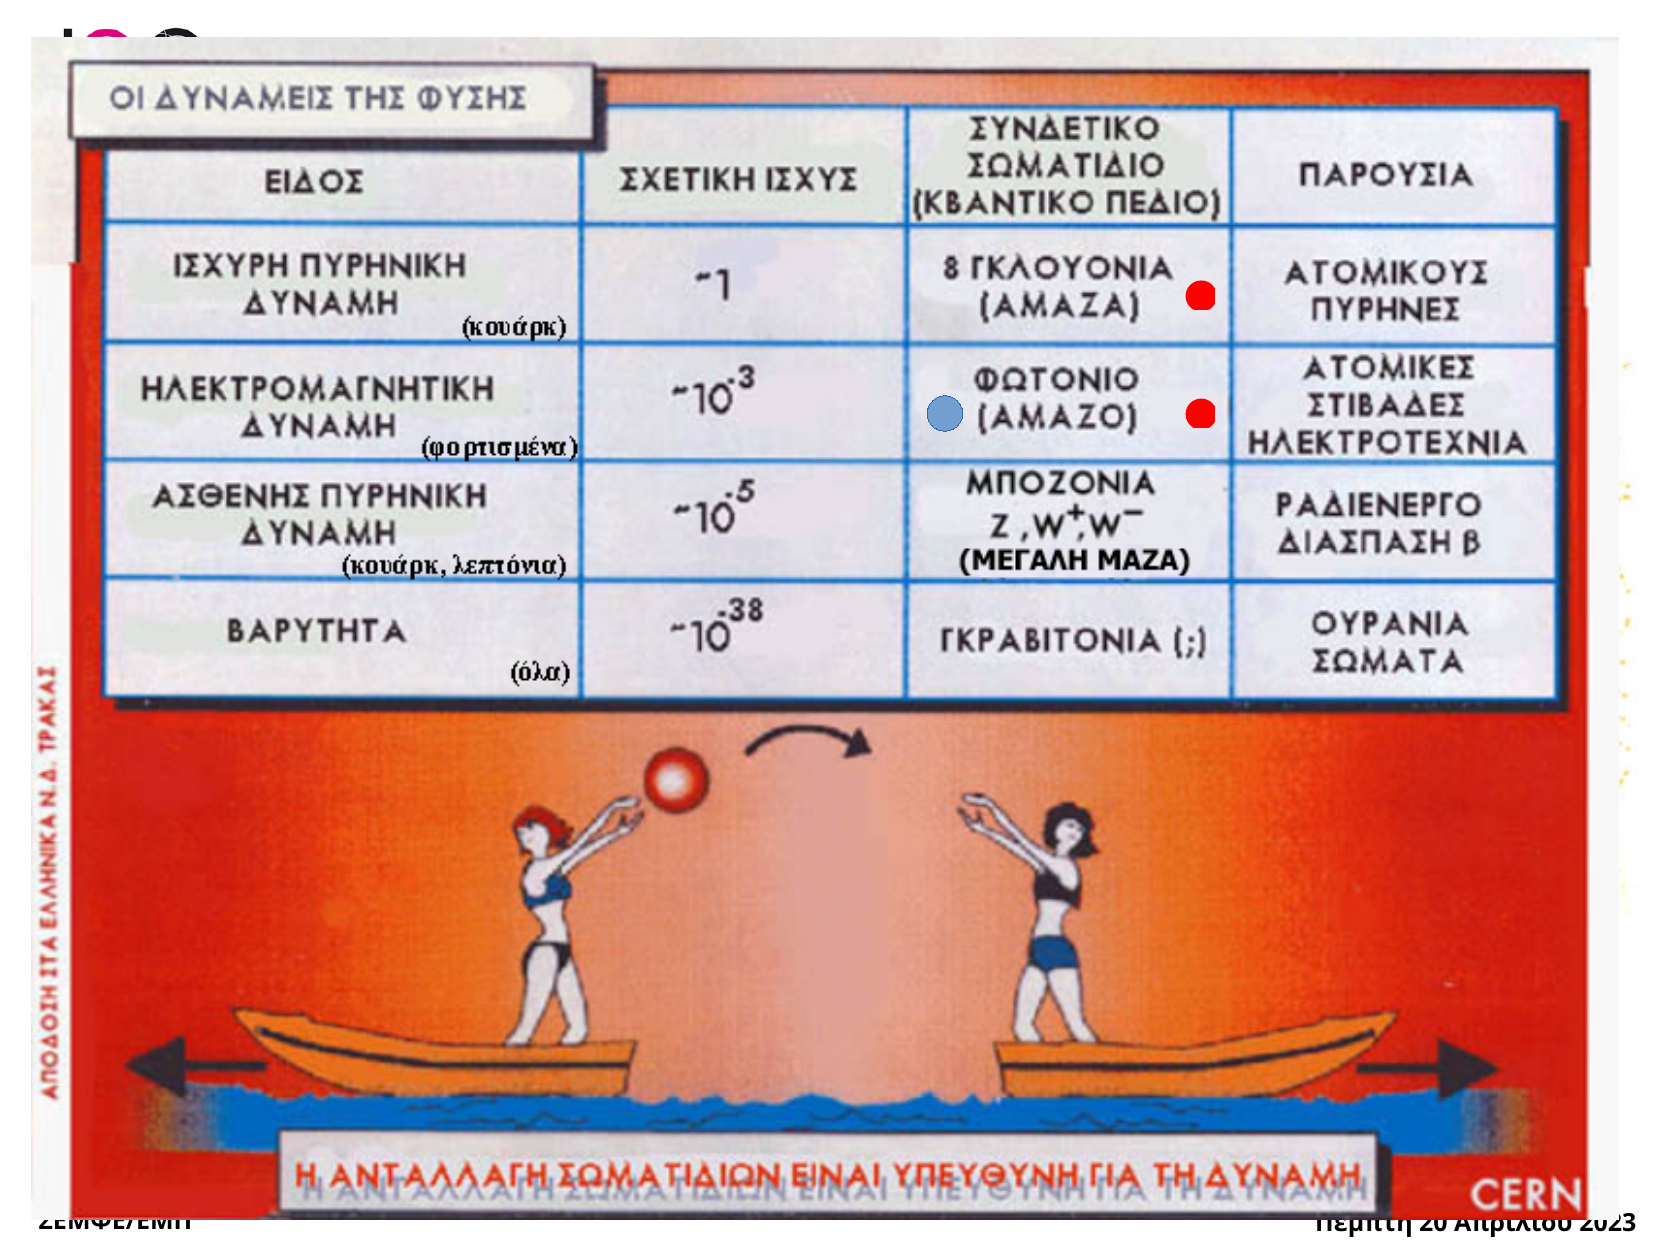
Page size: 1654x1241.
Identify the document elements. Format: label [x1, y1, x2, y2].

text_box [927, 395, 963, 432]
picture [0, 5, 1654, 1241]
